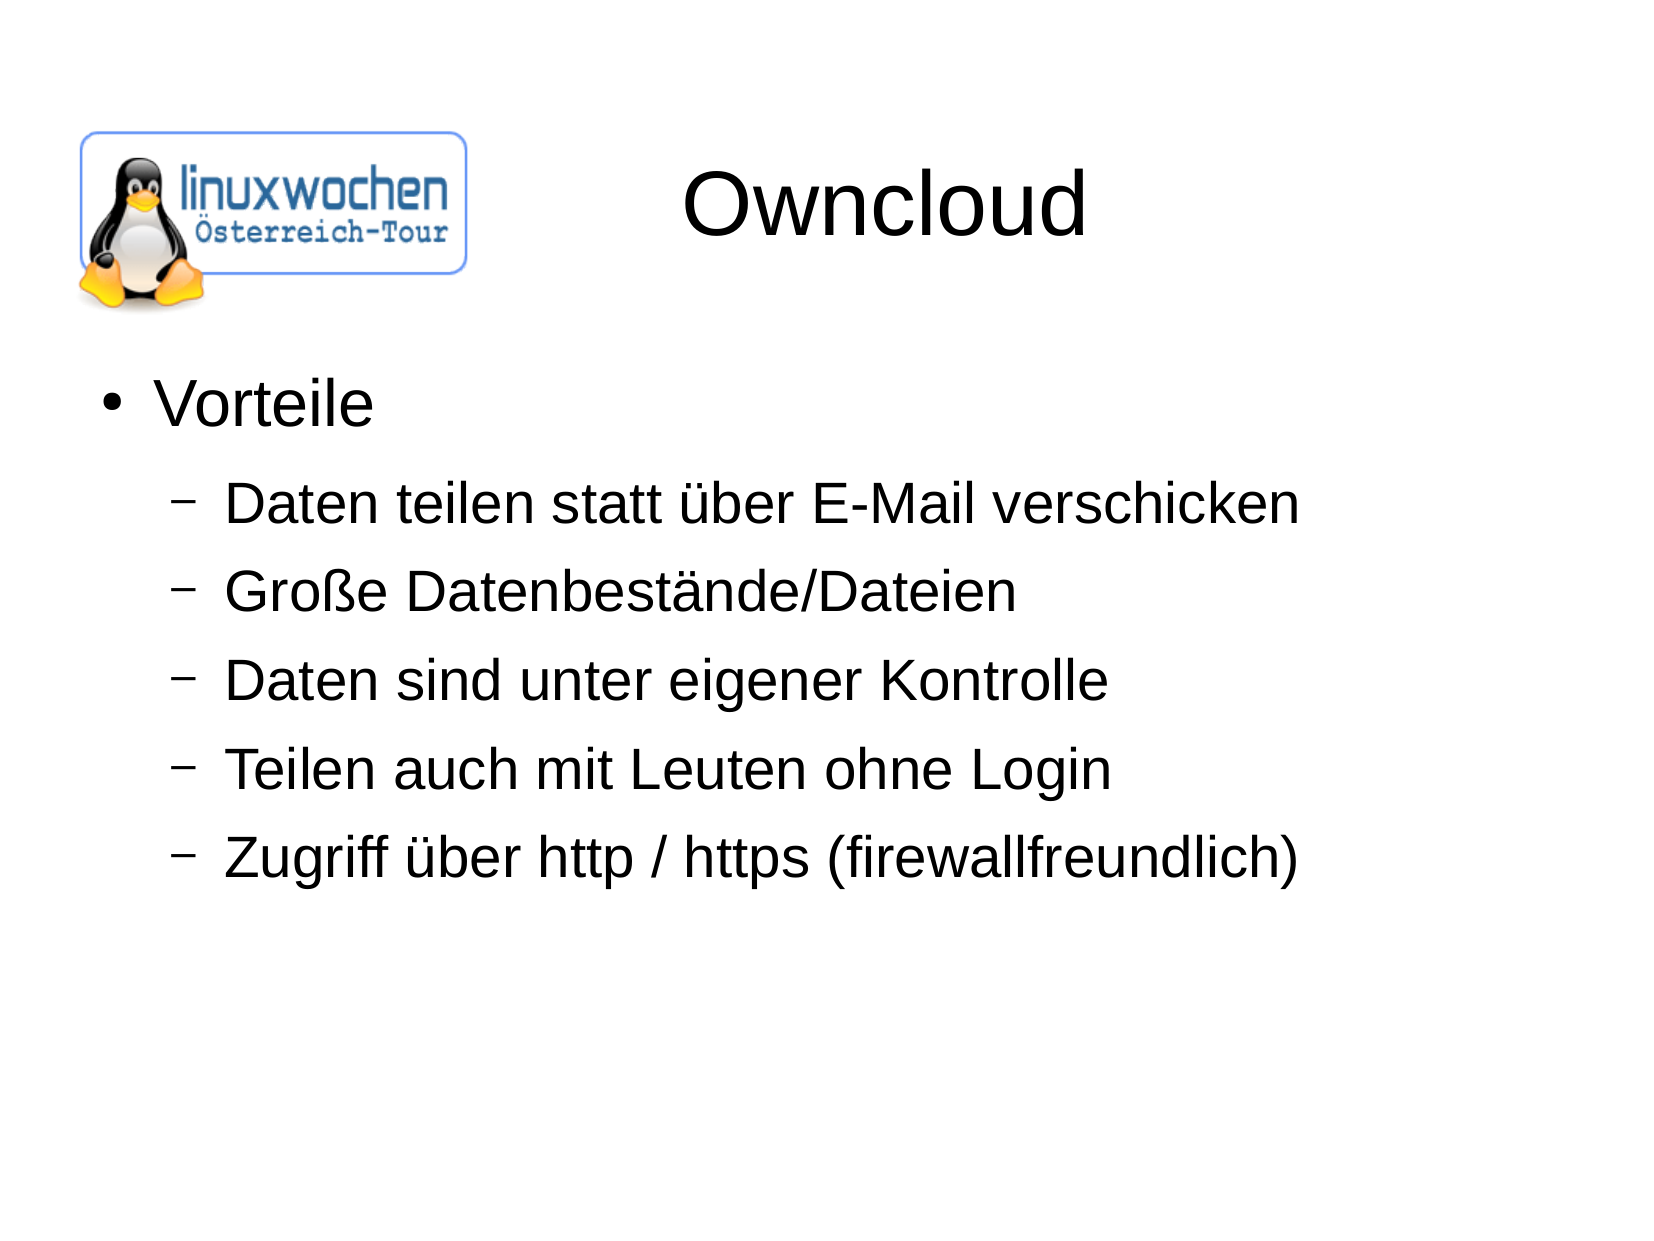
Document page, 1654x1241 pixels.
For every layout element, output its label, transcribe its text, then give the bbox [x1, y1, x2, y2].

picture [47, 111, 482, 319]
title Owncloud [141, 100, 1630, 308]
list Vorteile Daten teilen statt über E-Mail verschicken Große Datenbestände/Dateien Daten sind unter eigener Kontrolle Teilen auch mit Leuten ohne Login Zugriff über http / https (firewallfreundlich) [82, 366, 1538, 1086]
